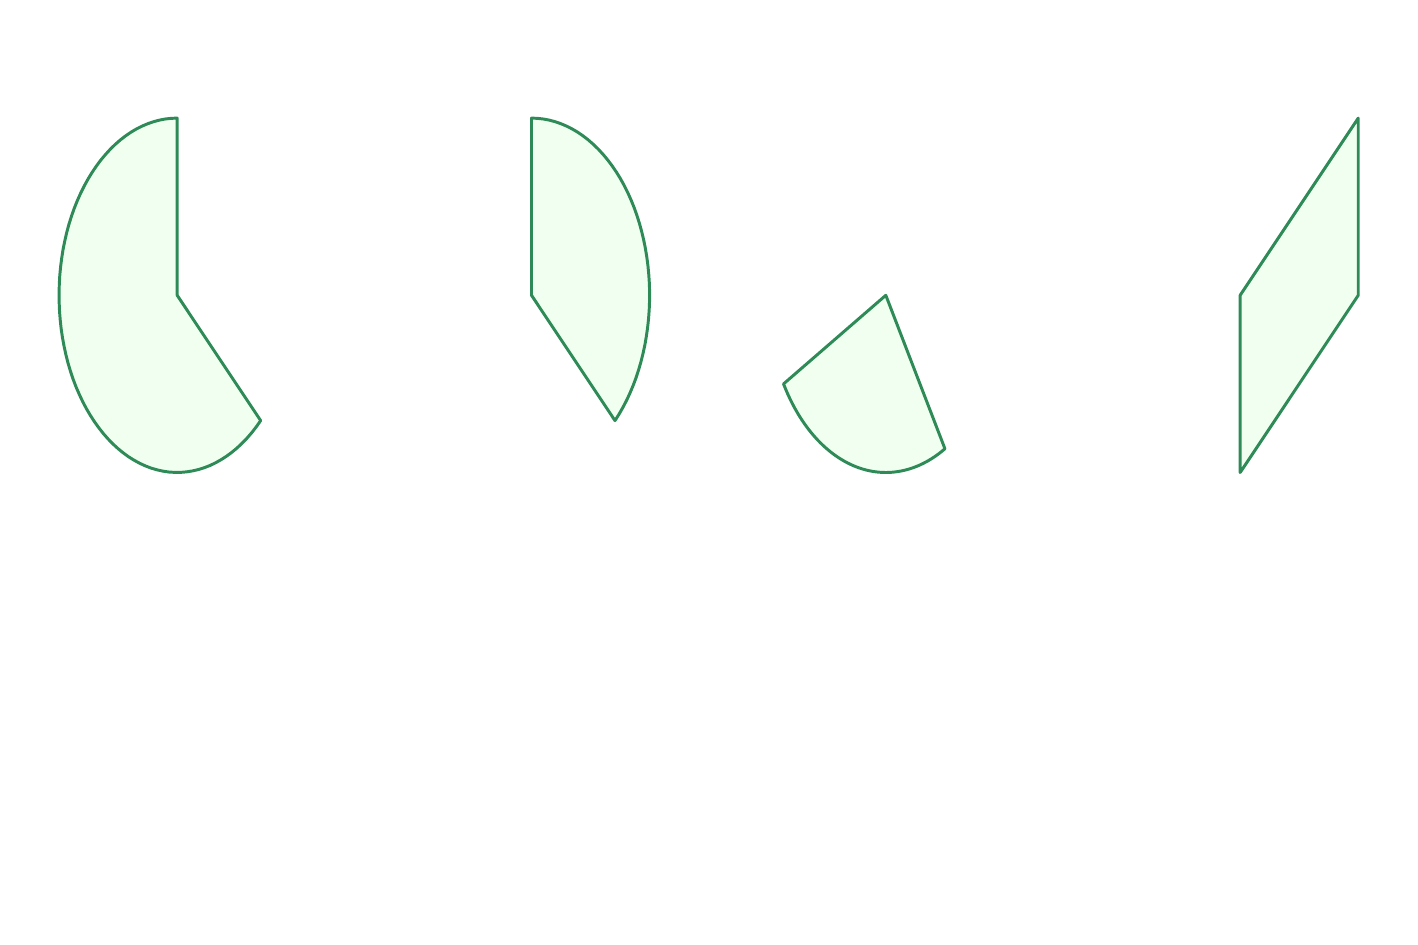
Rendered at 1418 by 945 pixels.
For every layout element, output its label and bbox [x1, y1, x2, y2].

text_box [531, 118, 650, 421]
text_box [783, 295, 945, 473]
text_box [59, 118, 261, 473]
text_box [1240, 118, 1359, 473]
